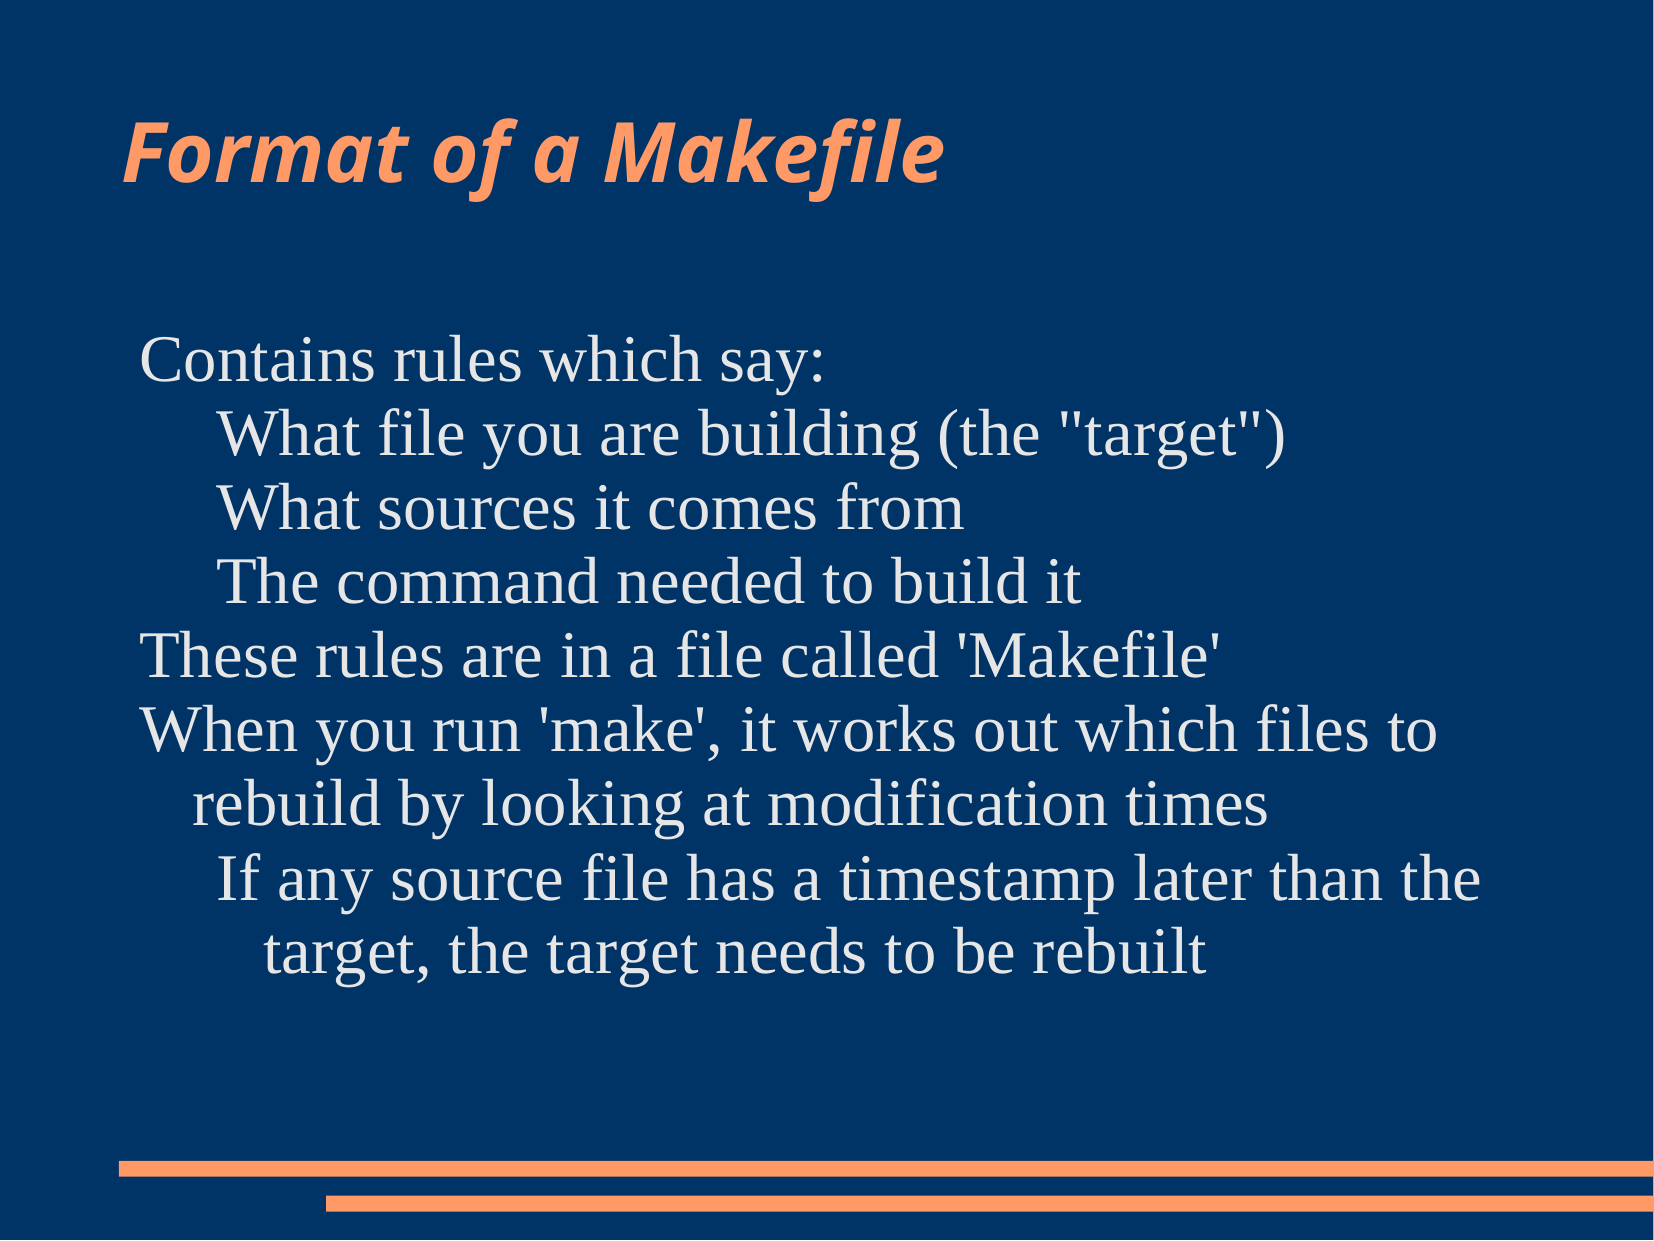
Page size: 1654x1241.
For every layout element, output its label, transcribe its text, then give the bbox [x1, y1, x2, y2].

title Format of a Makefile [121, 46, 1534, 254]
list Contains rules which say: What file you are building (the "target") What sources it comes from The command needed to build it These rules are in a file called 'Makefile' When you run 'make', it works out which files to rebuild by looking at modification times If any source file has a timestamp later than the target, the target needs to be rebuilt [121, 322, 1561, 1132]
